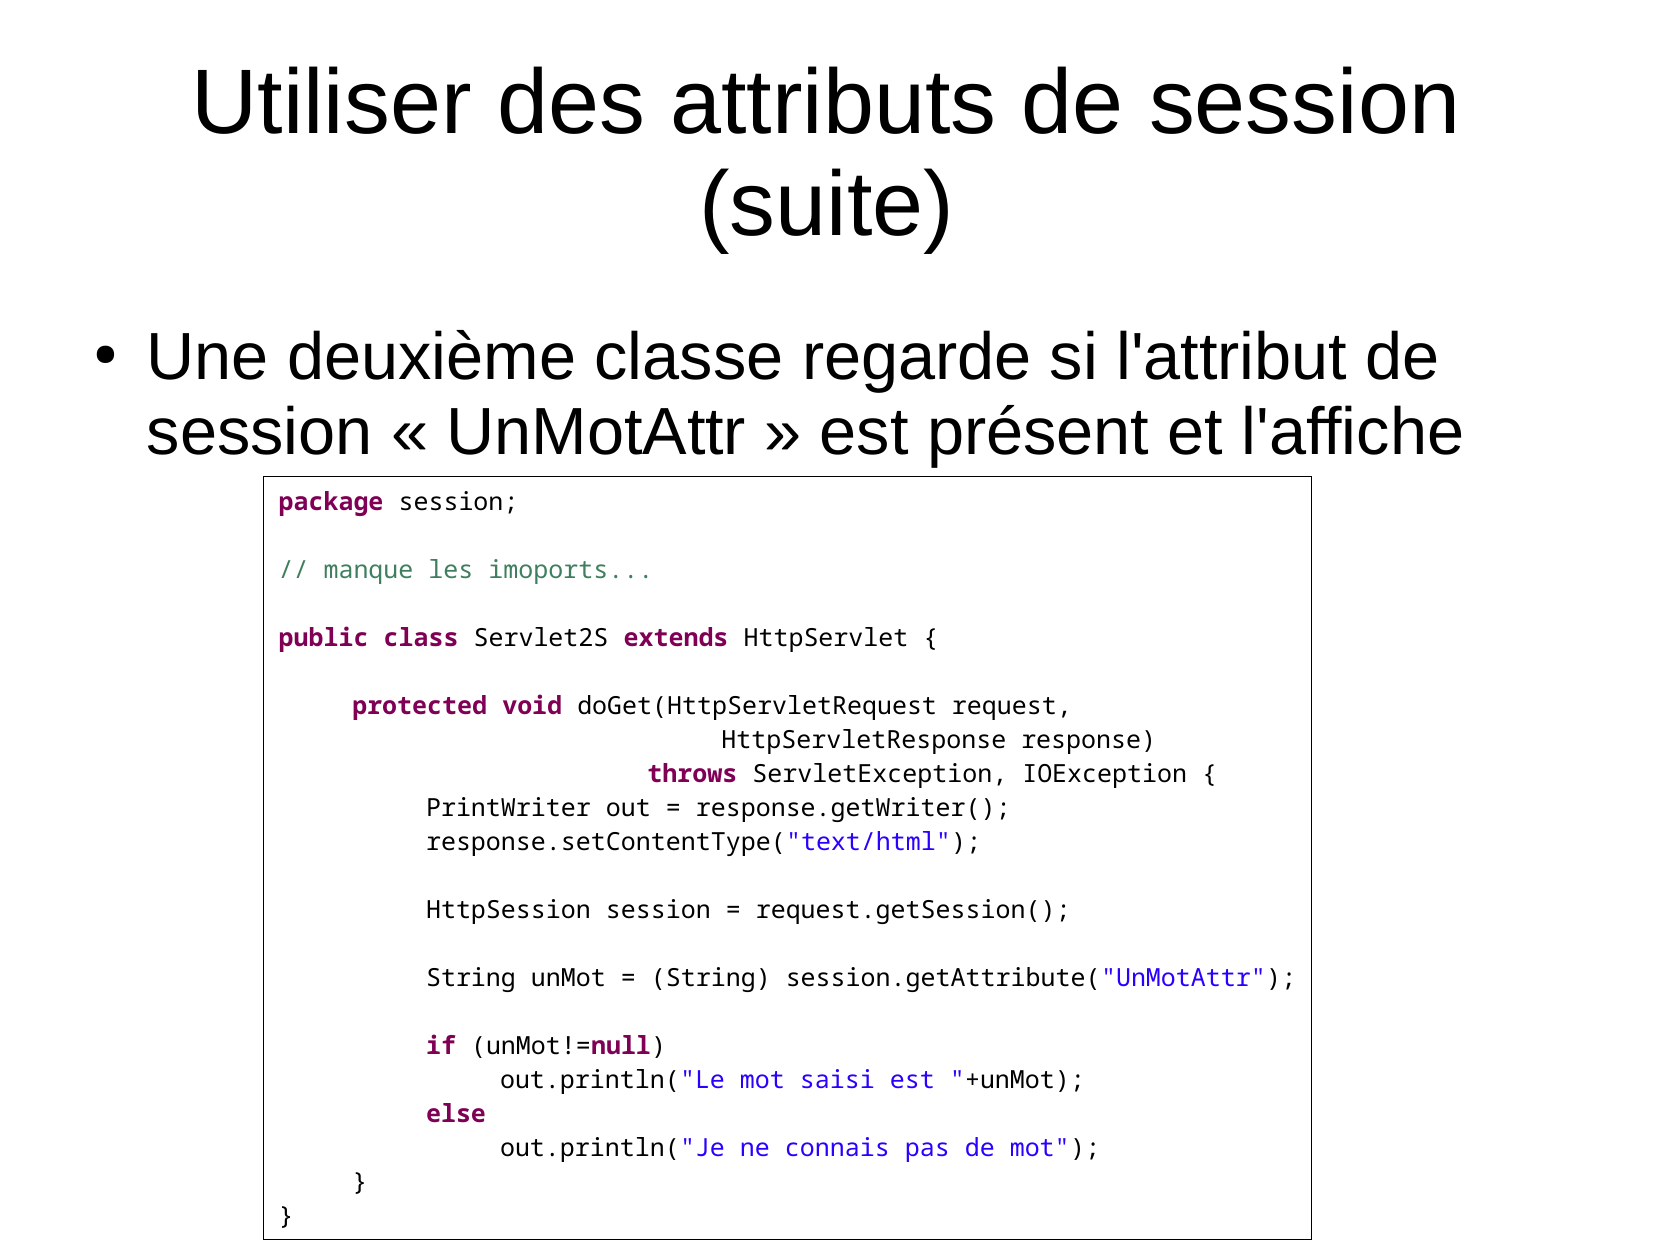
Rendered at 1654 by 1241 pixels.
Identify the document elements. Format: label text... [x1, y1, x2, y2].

title Utiliser des attributs de session (suite) [82, 49, 1571, 257]
list Une deuxième classe regarde si l'attribut de session « UnMotAttr » est présent et l'affiche [75, 318, 1595, 1176]
